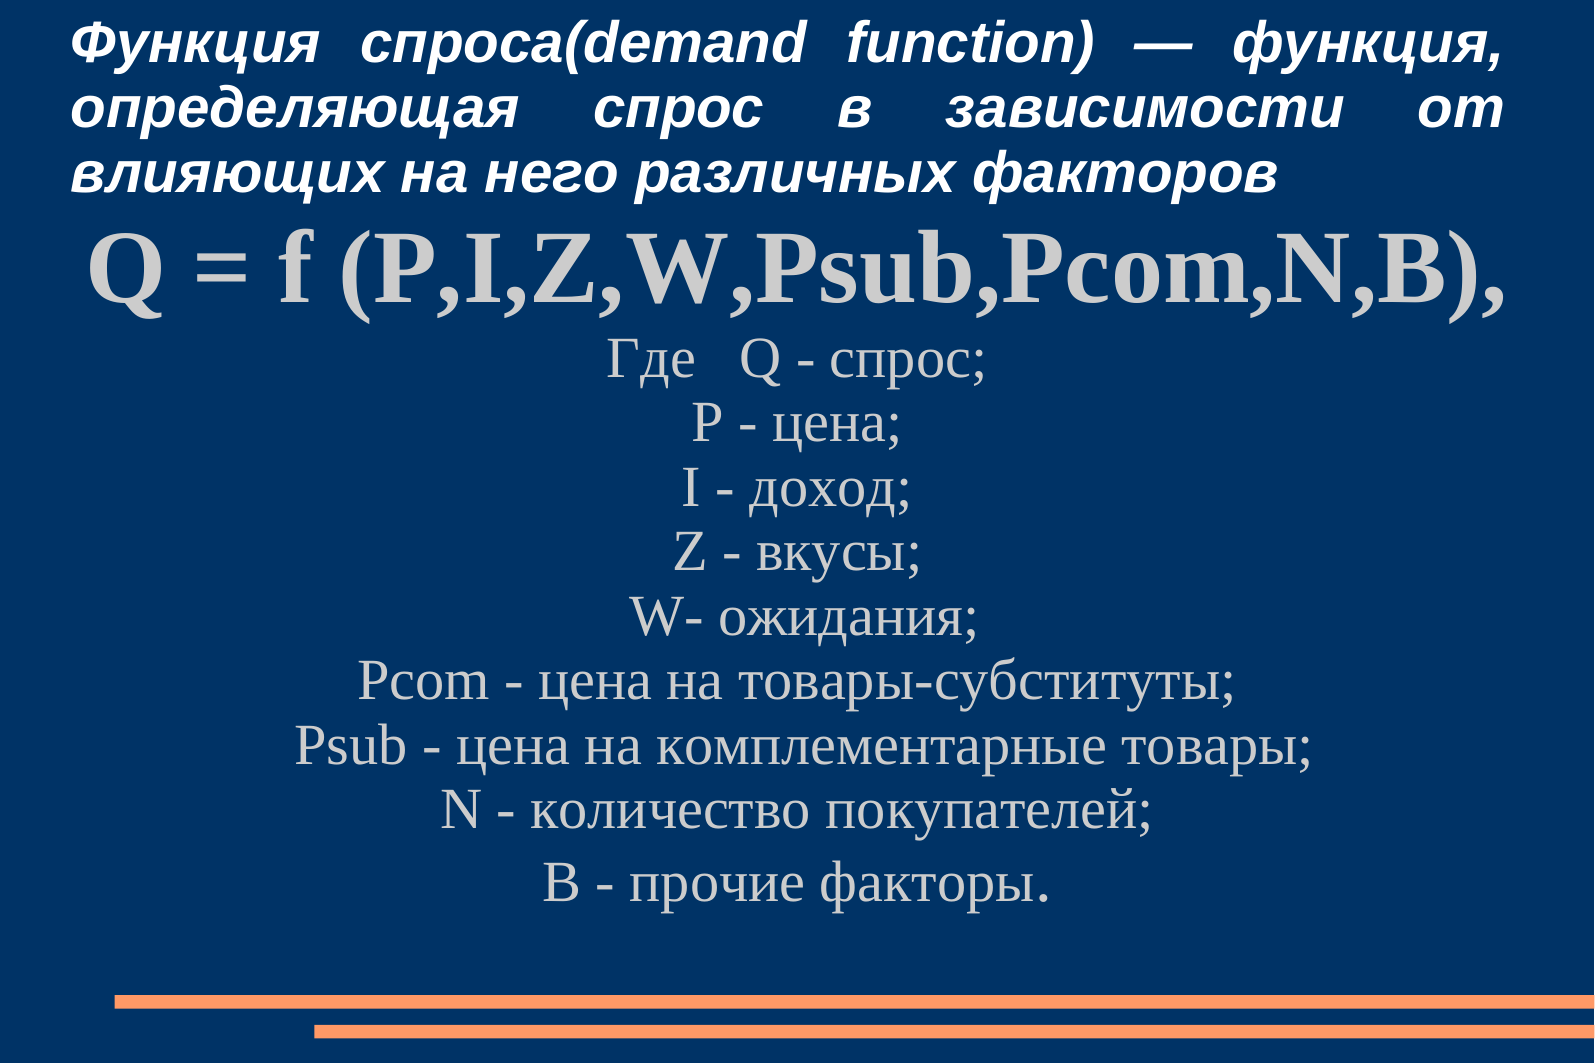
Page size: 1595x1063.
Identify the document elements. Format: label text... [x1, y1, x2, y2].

title Функция спроса(demand function) — функция, определяющая спрос в зависимости от влияющих на него различных факторов [70, 7, 1506, 207]
subtitle Q = f (P,I,Z,W,Psub,Pcom,N,B), Где Q - спрос; P - цена; I - доход; Z - вкусы; W- ожидания; Pcom - цена на товары-субституты; Psub - цена на комплементарные товары; N - количество покупателей; B - прочие факторы. [79, 205, 1515, 994]
